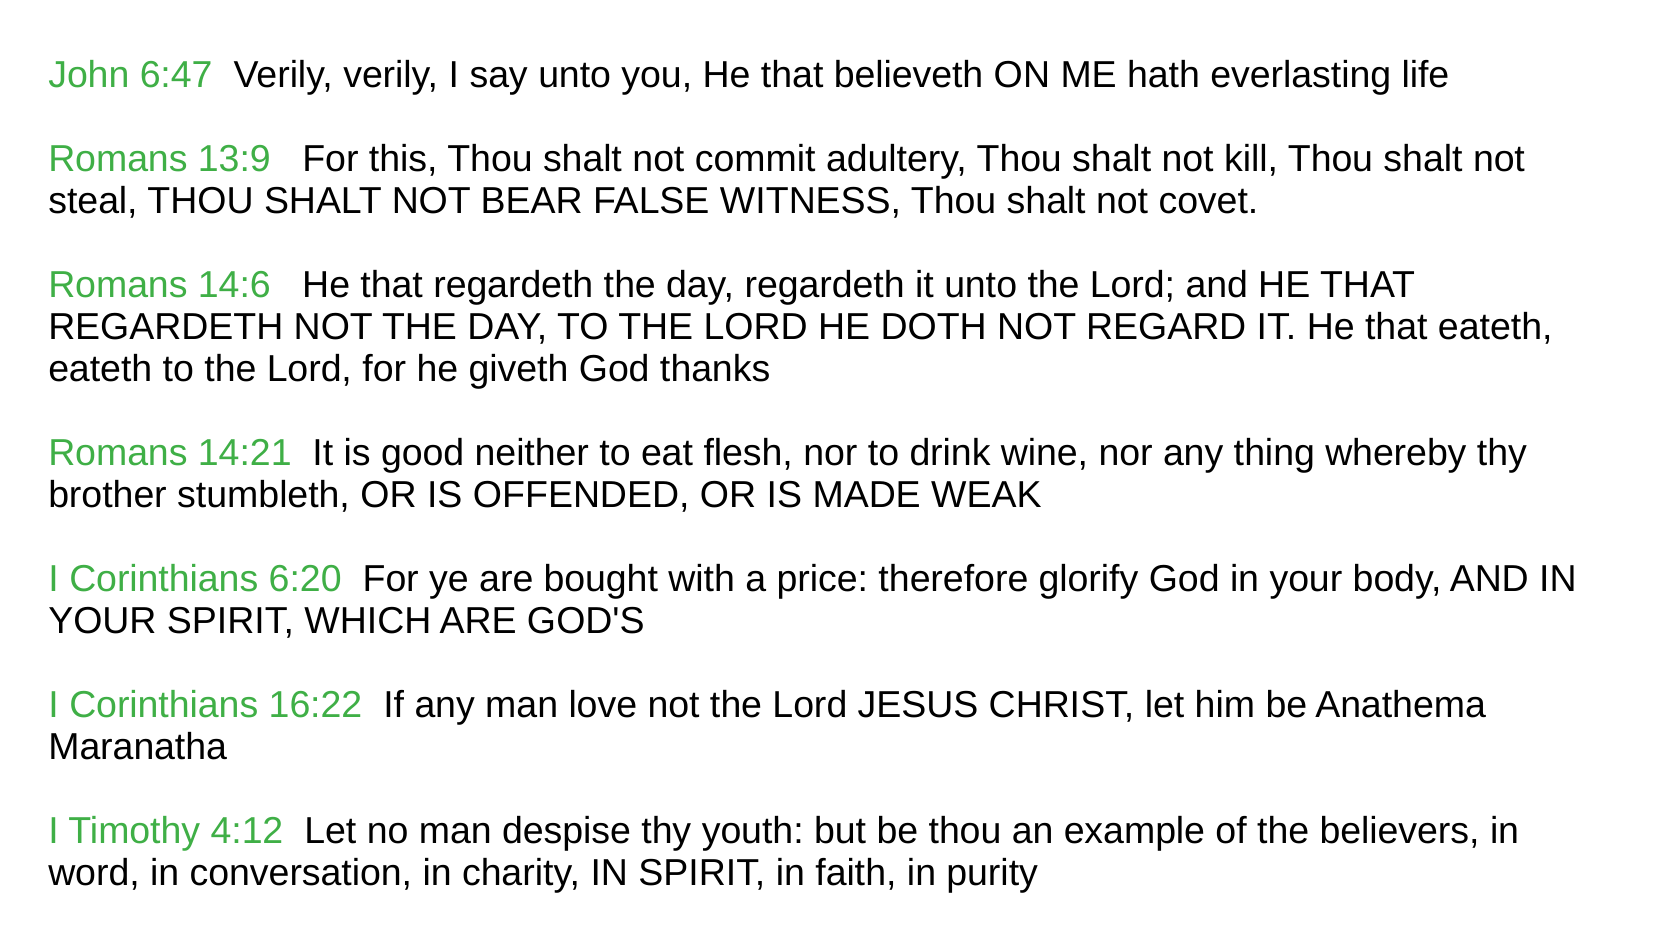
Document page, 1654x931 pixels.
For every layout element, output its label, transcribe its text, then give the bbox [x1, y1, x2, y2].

text_box John 6:47 Verily, verily, I say unto you, He that believeth ON ME hath everlasting life Romans 13:9 For this, Thou shalt not commit adultery, Thou shalt not kill, Thou shalt not steal, THOU SHALT NOT BEAR FALSE WITNESS, Thou shalt not covet. Romans 14:6 He that regardeth the day, regardeth it unto the Lord; and HE THAT REGARDETH NOT THE DAY, TO THE LORD HE DOTH NOT REGARD IT. He that eateth, eateth to the Lord, for he giveth God thanks Romans 14:21 It is good neither to eat flesh, nor to drink wine, nor any thing whereby thy brother stumbleth, OR IS OFFENDED, OR IS MADE WEAK I Corinthians 6:20 For ye are bought with a price: therefore glorify God in your body, AND IN YOUR SPIRIT, WHICH ARE GOD'S I Corinthians 16:22 If any man love not the Lord JESUS CHRIST, let him be Anathema Maranatha I Timothy 4:12 Let no man despise thy youth: but be thou an example of the believers, in word, in conversation, in charity, IN SPIRIT, in faith, in purity [33, 4, 1603, 928]
